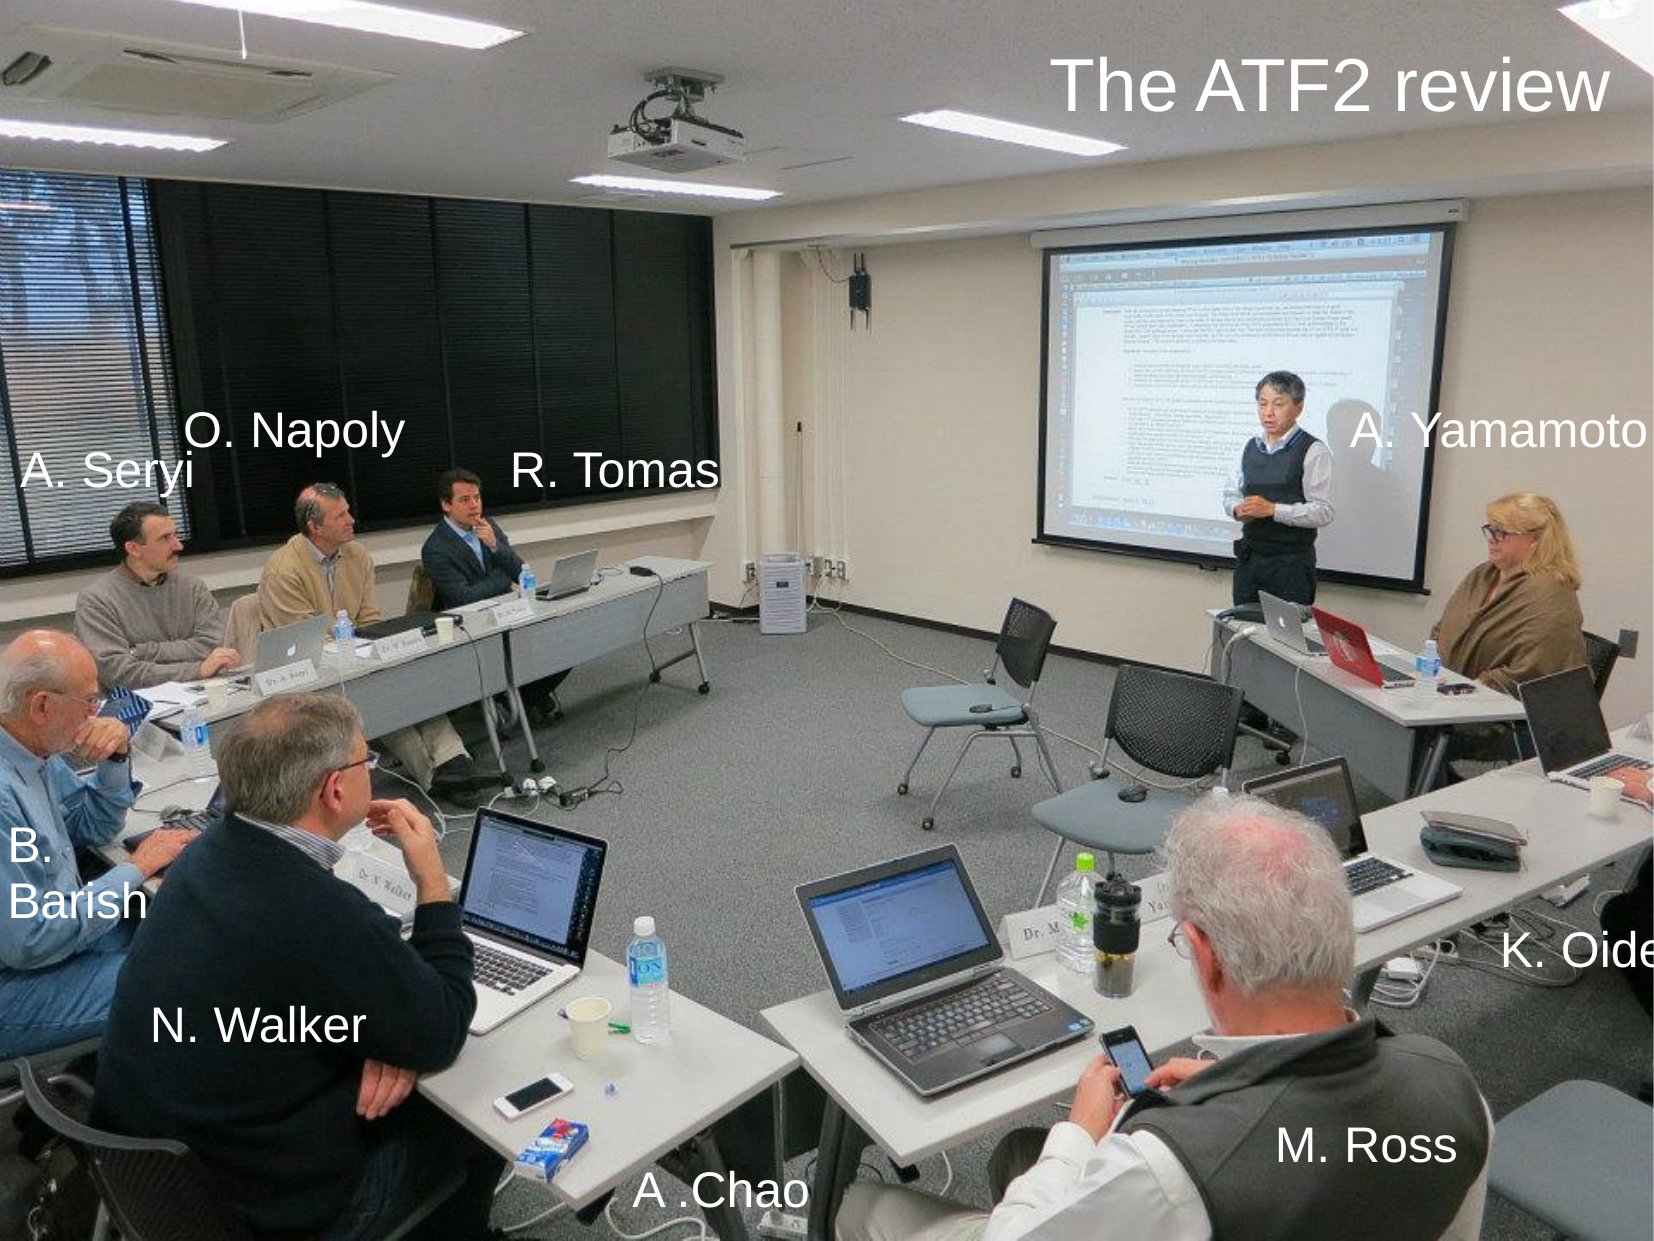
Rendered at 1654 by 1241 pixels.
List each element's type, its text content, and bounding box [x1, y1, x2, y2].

text_box B. Barish [0, 810, 164, 937]
text_box A .Chao [617, 1155, 826, 1226]
picture [0, 0, 1654, 1241]
text_box K. Oide [1485, 915, 1654, 986]
text_box M. Ross [1260, 1110, 1473, 1181]
text_box A. Yamamoto [1335, 394, 1654, 466]
text_box N. Walker [135, 990, 410, 1061]
text_box The ATF2 review [1035, 36, 1615, 151]
text_box R. Tomas [495, 435, 735, 506]
text_box O. Napoly [168, 394, 421, 466]
text_box A. Seryi [5, 435, 211, 506]
